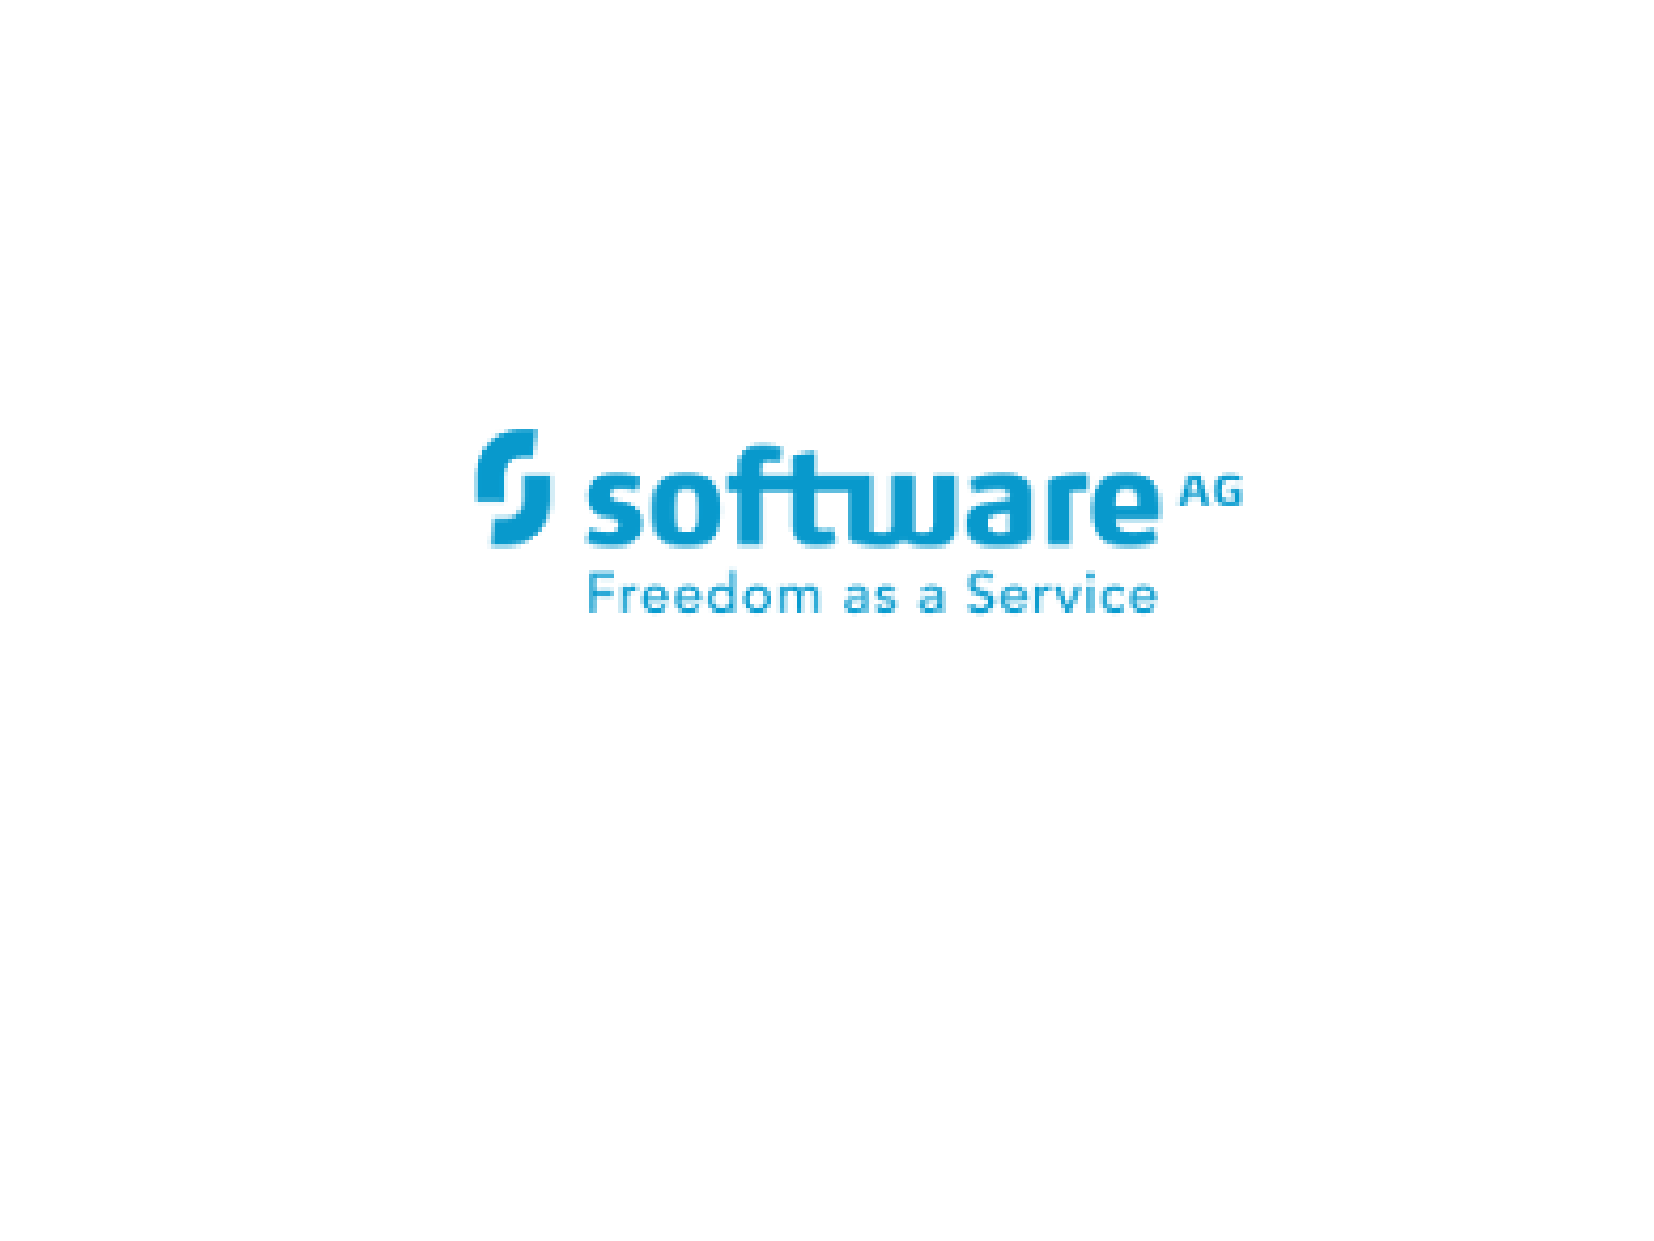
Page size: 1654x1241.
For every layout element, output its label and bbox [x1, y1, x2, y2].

picture [453, 404, 1261, 643]
